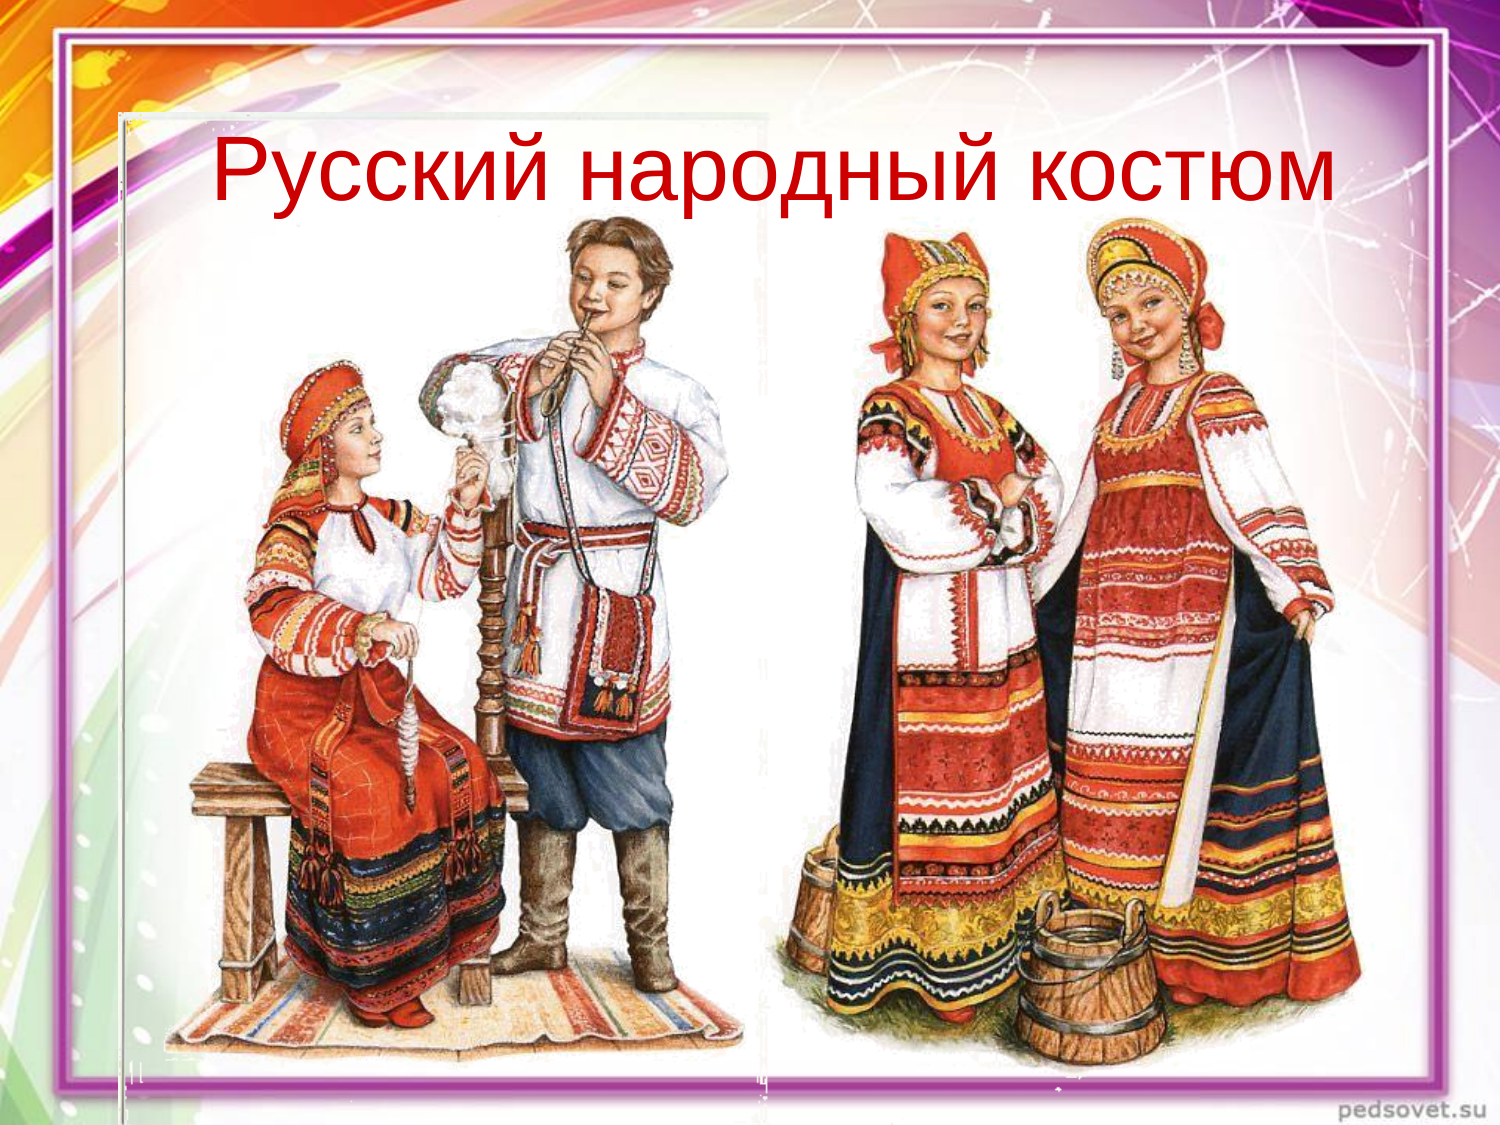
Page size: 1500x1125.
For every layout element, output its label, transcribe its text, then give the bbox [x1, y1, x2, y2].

picture [0, 0, 1500, 1125]
text_box Русский народный костюм [99, 69, 1450, 258]
